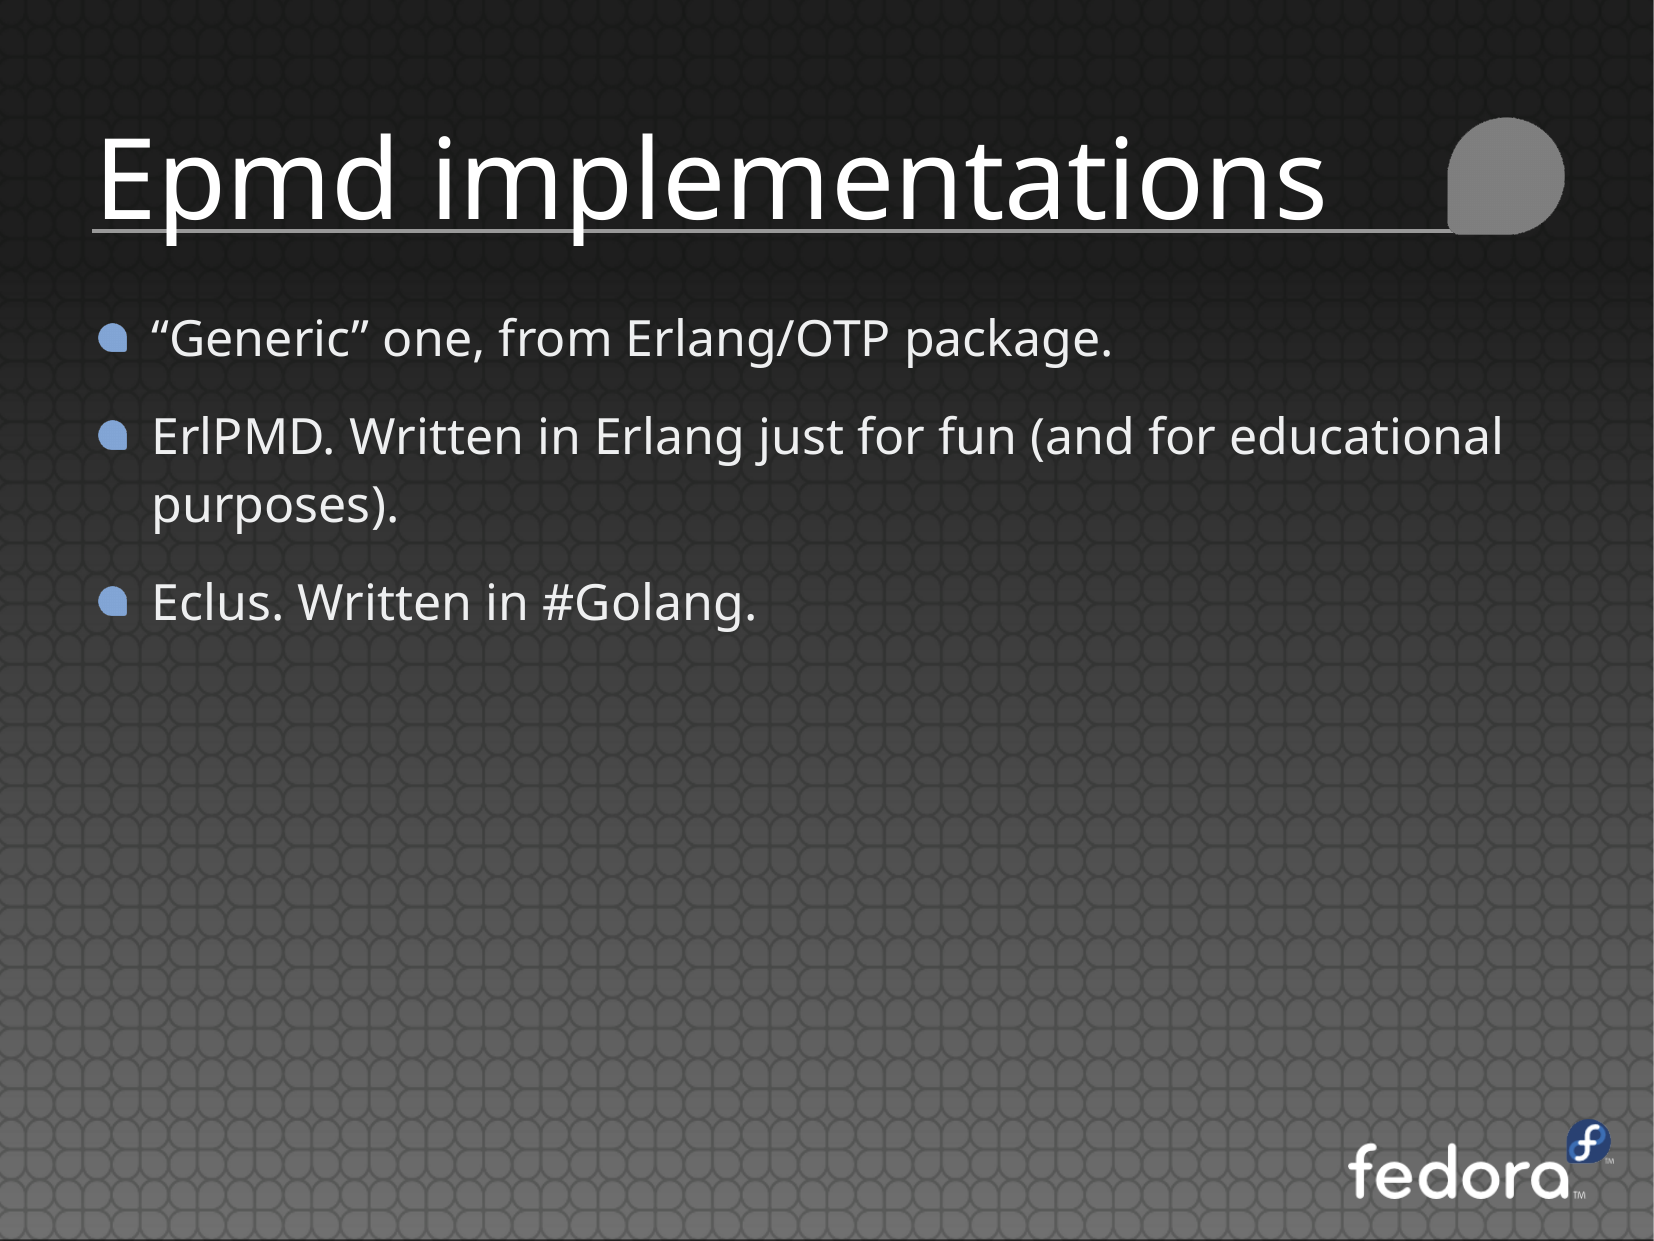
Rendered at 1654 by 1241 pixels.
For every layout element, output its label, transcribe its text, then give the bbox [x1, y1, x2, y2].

picture [0, 0, 1654, 1241]
title Epmd implementations [94, 100, 1426, 251]
list “Generic” one, from Erlang/OTP package. ErlPMD. Written in Erlang just for fun (and for educational purposes). Eclus. Written in #Golang. [80, 303, 1569, 1107]
